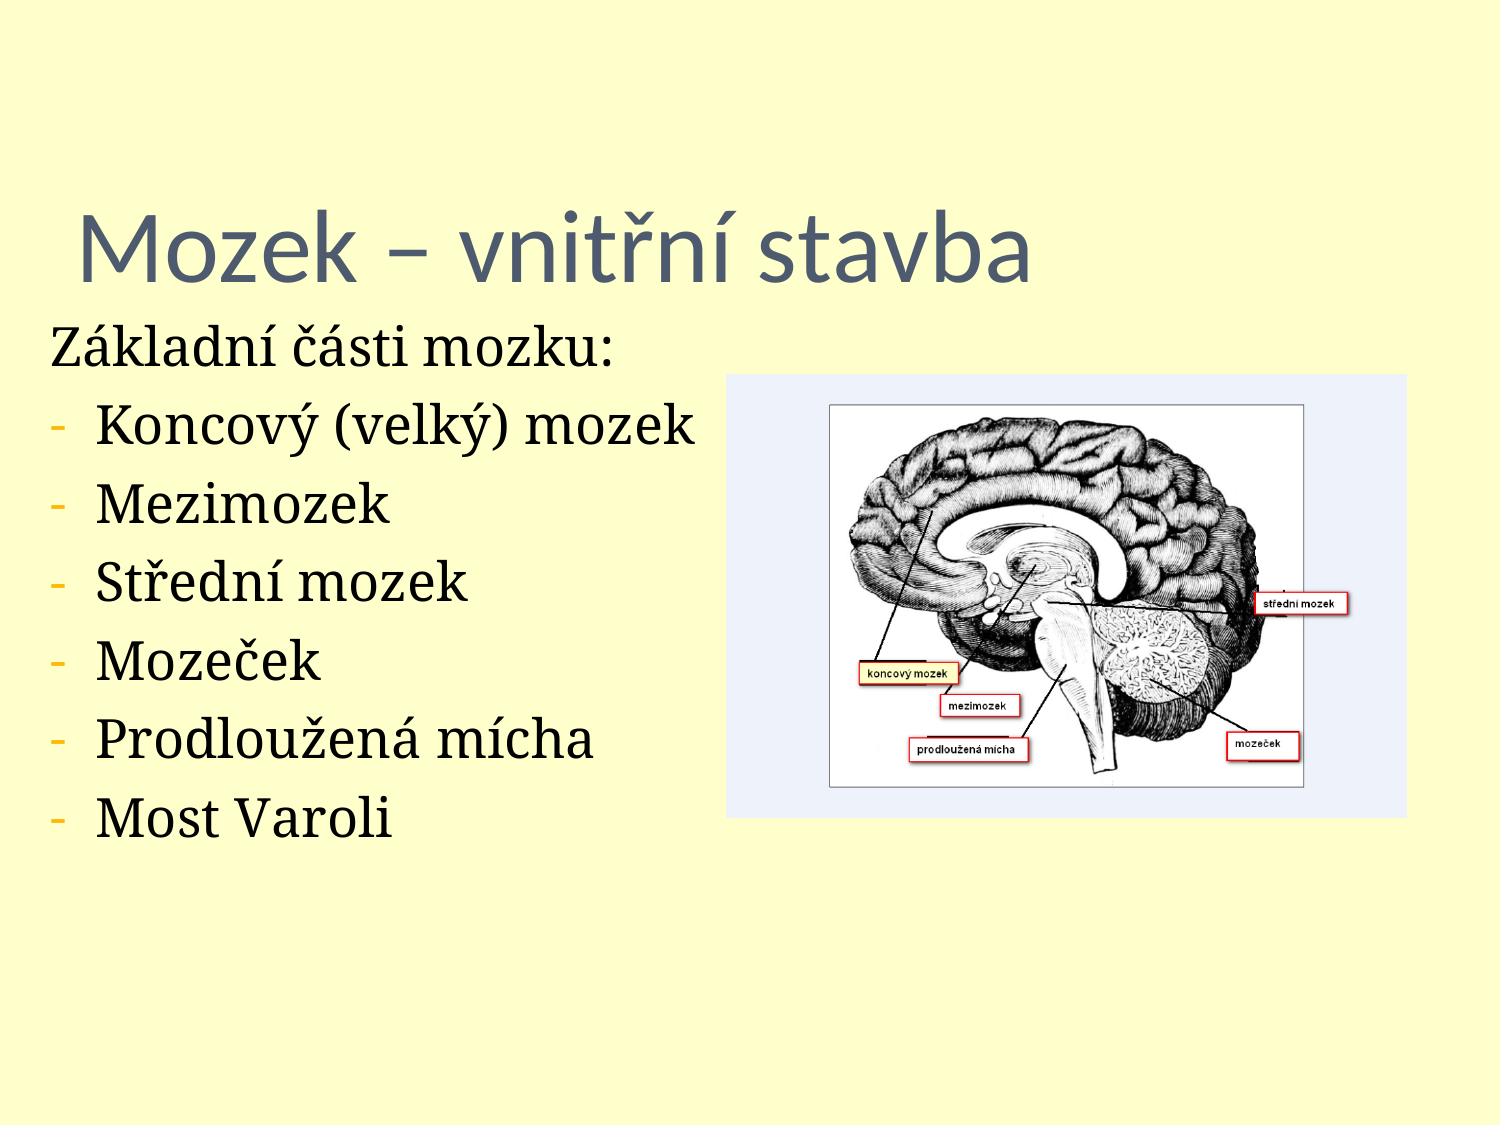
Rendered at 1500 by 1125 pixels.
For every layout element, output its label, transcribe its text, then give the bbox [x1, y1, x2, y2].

title Mozek – vnitřní stavba [75, 115, 1426, 304]
list Základní části mozku: Koncový (velký) mozek Mezimozek Střední mozek Mozeček Prodloužená mícha Most Varoli [35, 304, 1386, 1125]
picture [726, 374, 1407, 818]
